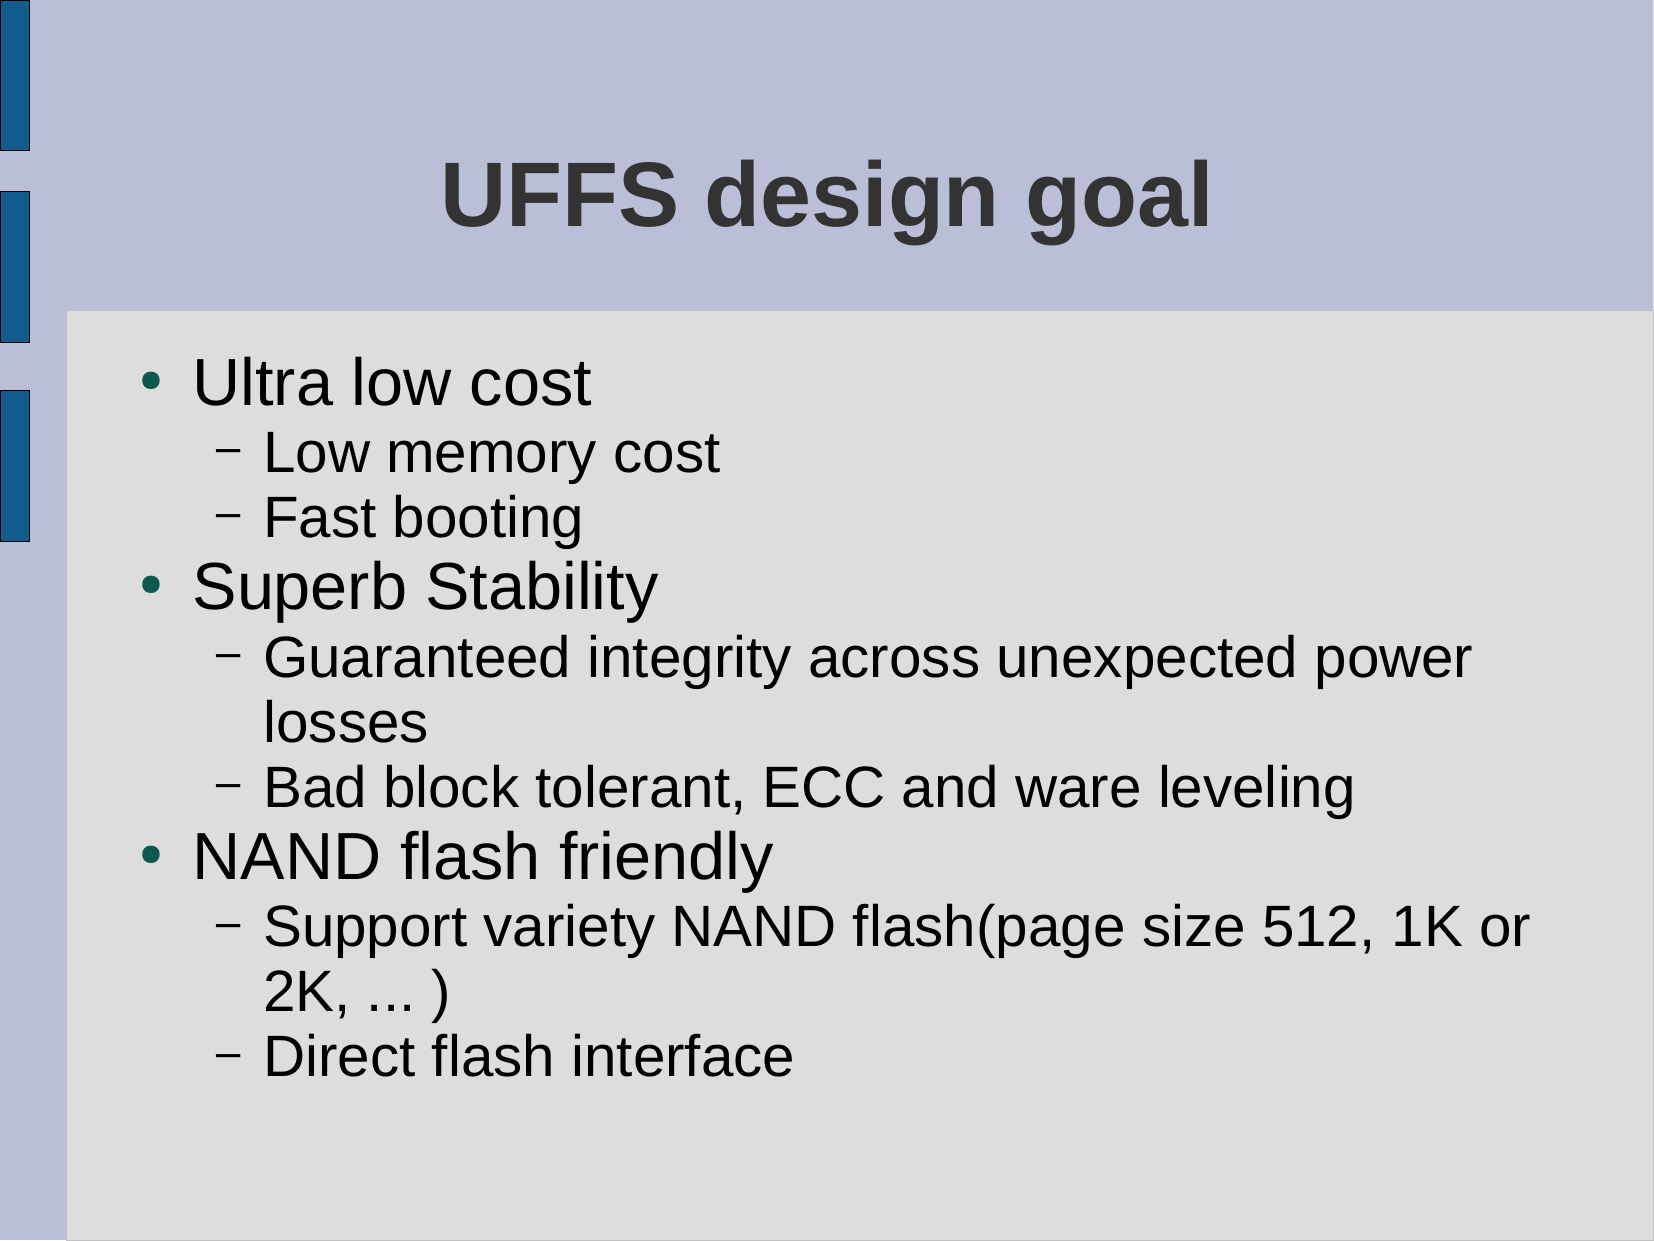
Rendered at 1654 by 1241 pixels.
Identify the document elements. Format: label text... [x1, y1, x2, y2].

list Ultra low cost Low memory cost Fast booting Superb Stability Guaranteed integrity across unexpected power losses Bad block tolerant, ECC and ware leveling NAND flash friendly Support variety NAND flash(page size 512, 1K or 2K, ... ) Direct flash interface [121, 344, 1534, 1127]
title UFFS design goal [121, 91, 1534, 299]
